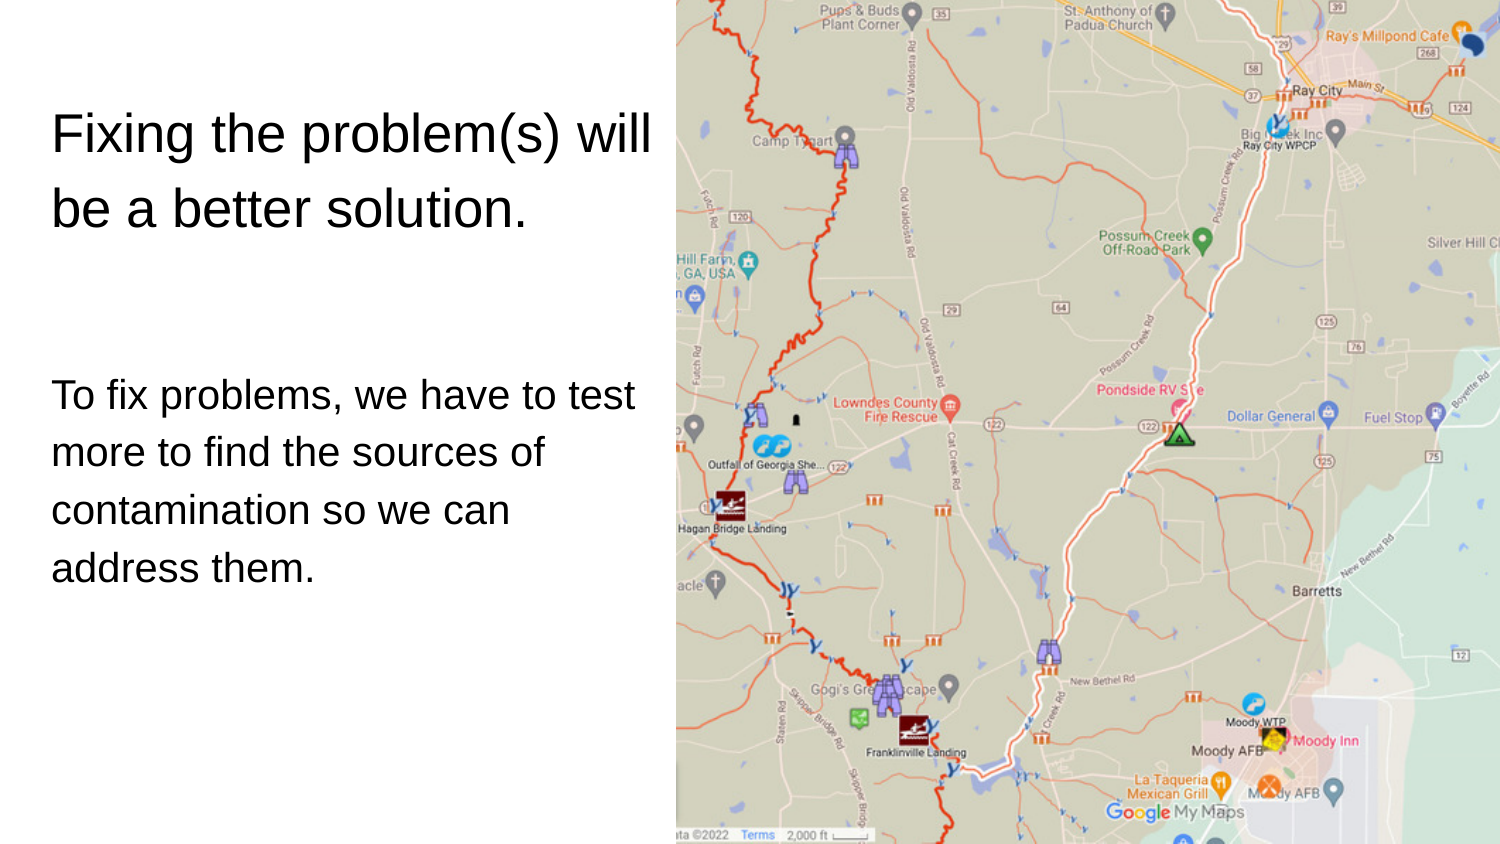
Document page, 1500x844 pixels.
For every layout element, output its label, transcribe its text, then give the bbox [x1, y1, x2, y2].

title Fixing the problem(s) will be a better solution. [51, 72, 668, 334]
picture [676, 0, 1500, 844]
list To fix problems, we have to test more to find the sources of contamination so we can address them. [51, 345, 668, 709]
